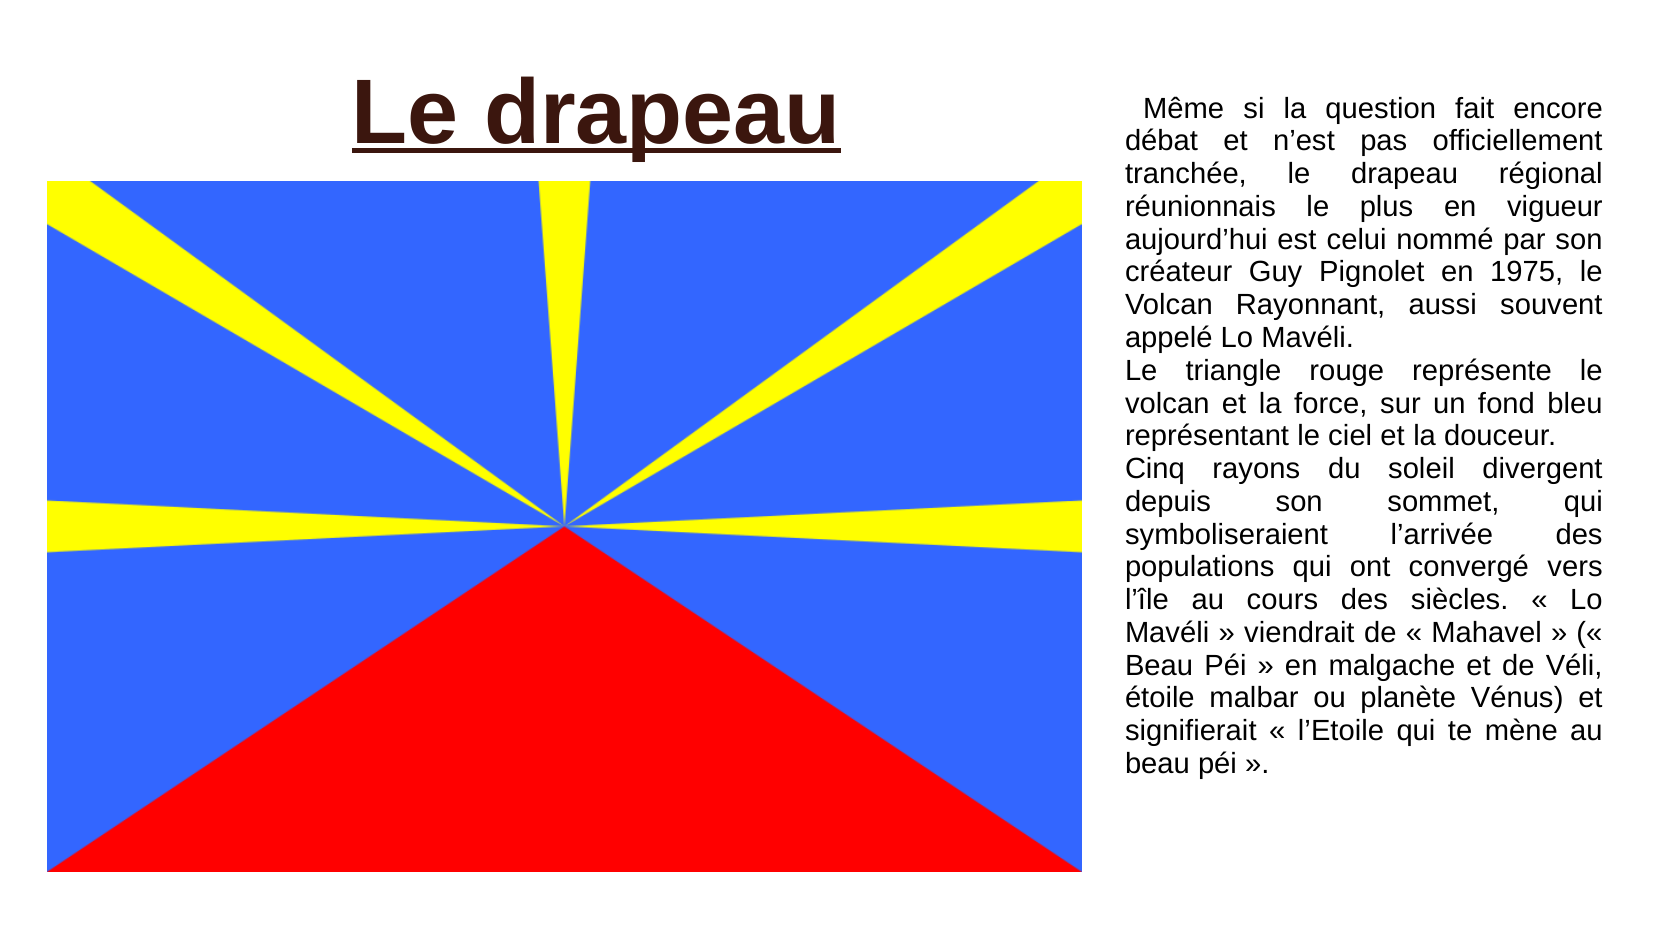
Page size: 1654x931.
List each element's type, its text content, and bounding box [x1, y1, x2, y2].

text_box Même si la question fait encore débat et n’est pas officiellement tranchée, le drapeau régional réunionnais le plus en vigueur aujourd’hui est celui nommé par son créateur Guy Pignolet en 1975, le Volcan Rayonnant, aussi souvent appelé Lo Mavéli. Le triangle rouge représente le volcan et la force, sur un fond bleu représentant le ciel et la douceur. Cinq rayons du soleil divergent depuis son sommet, qui symboliseraient l’arrivée des populations qui ont convergé vers l’île au cours des siècles. « Lo Mavéli » viendrait de « Mahavel » (« Beau Péi » en malgache et de Véli, étoile malbar ou planète Vénus) et signifierait « l’Etoile qui te mène au beau péi ». [1110, 84, 1619, 931]
title Le drapeau [177, 51, 1016, 155]
picture [47, 181, 1082, 872]
